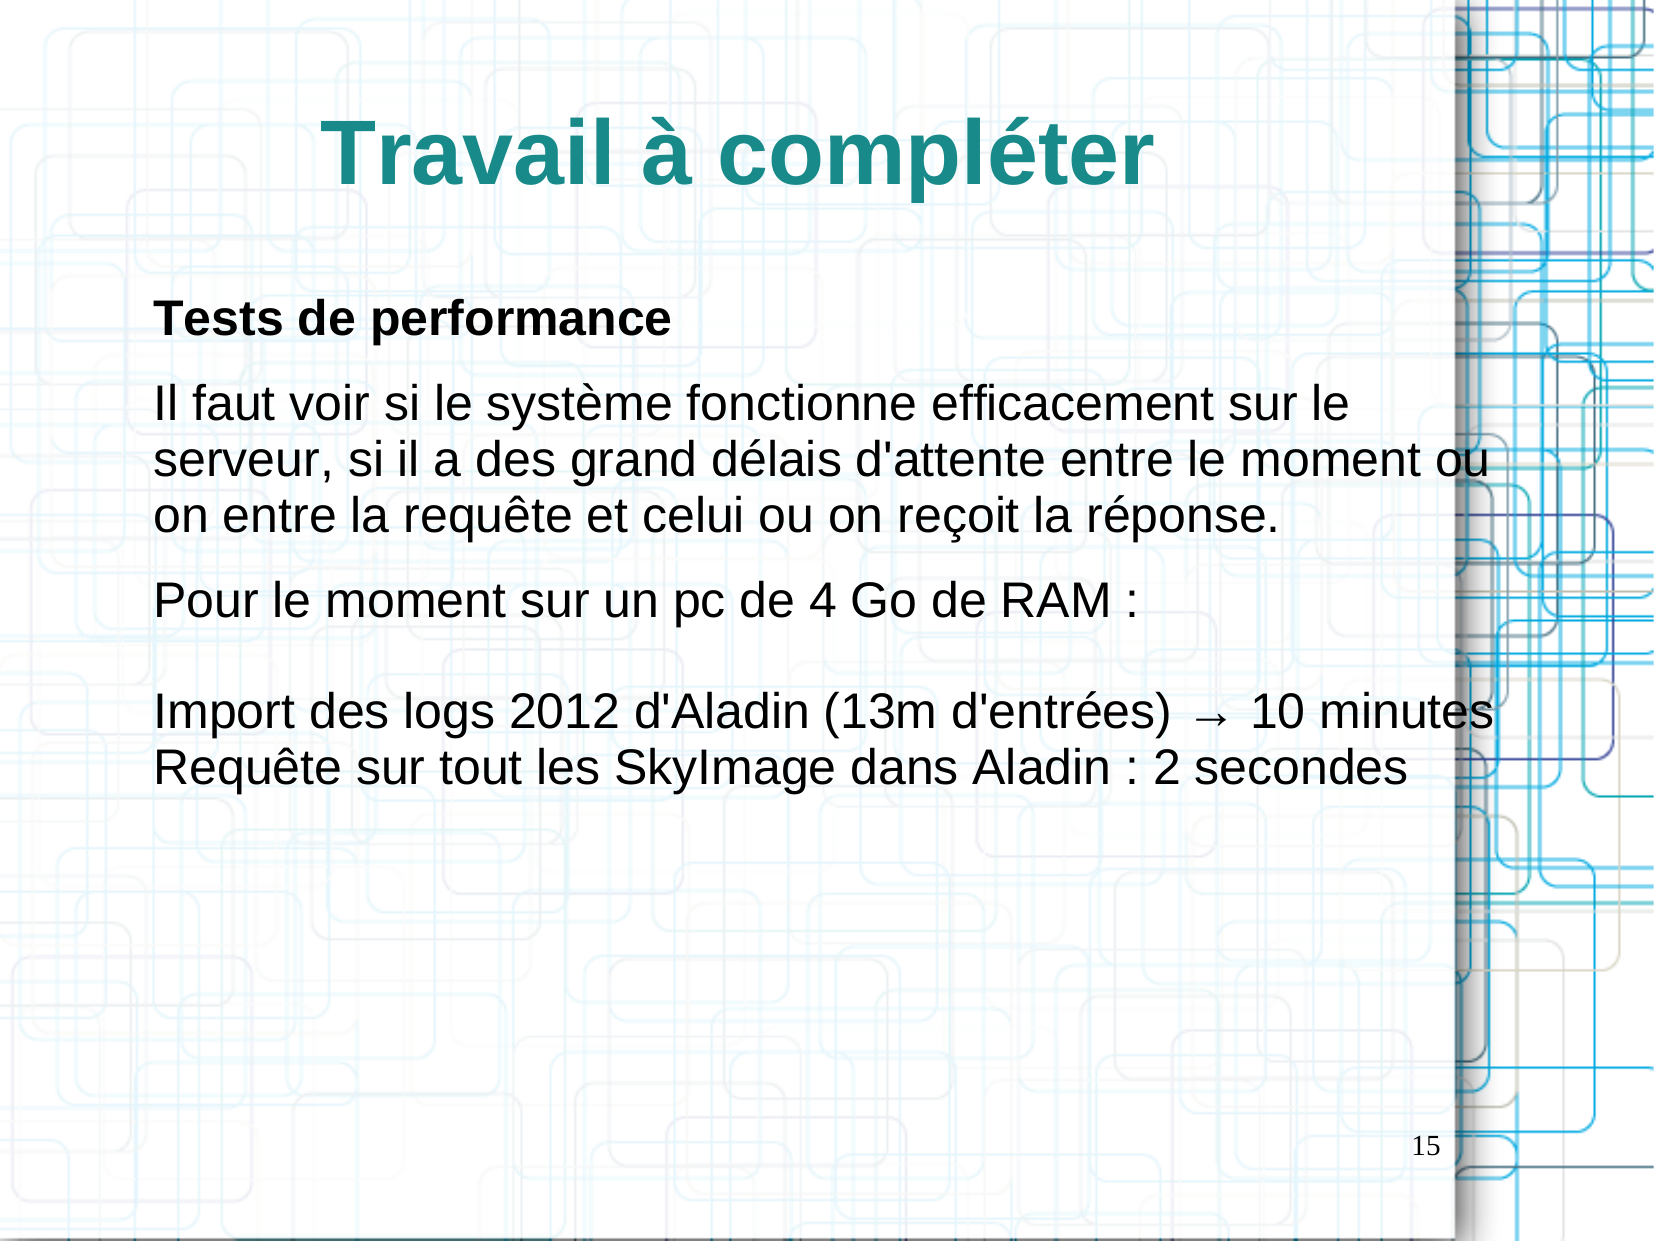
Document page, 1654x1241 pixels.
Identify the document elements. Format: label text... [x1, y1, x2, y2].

list Tests de performance Il faut voir si le système fonctionne efficacement sur le serveur, si il a des grand délais d'attente entre le moment ou on entre la requête et celui ou on reçoit la réponse. Pour le moment sur un pc de 4 Go de RAM : Import des logs 2012 d'Aladin (13m d'entrées) → 10 minutes Requête sur tout les SkyImage dans Aladin : 2 secondes [82, 290, 1538, 995]
title Travail à compléter [59, 49, 1418, 257]
picture [0, 0, 1654, 1241]
